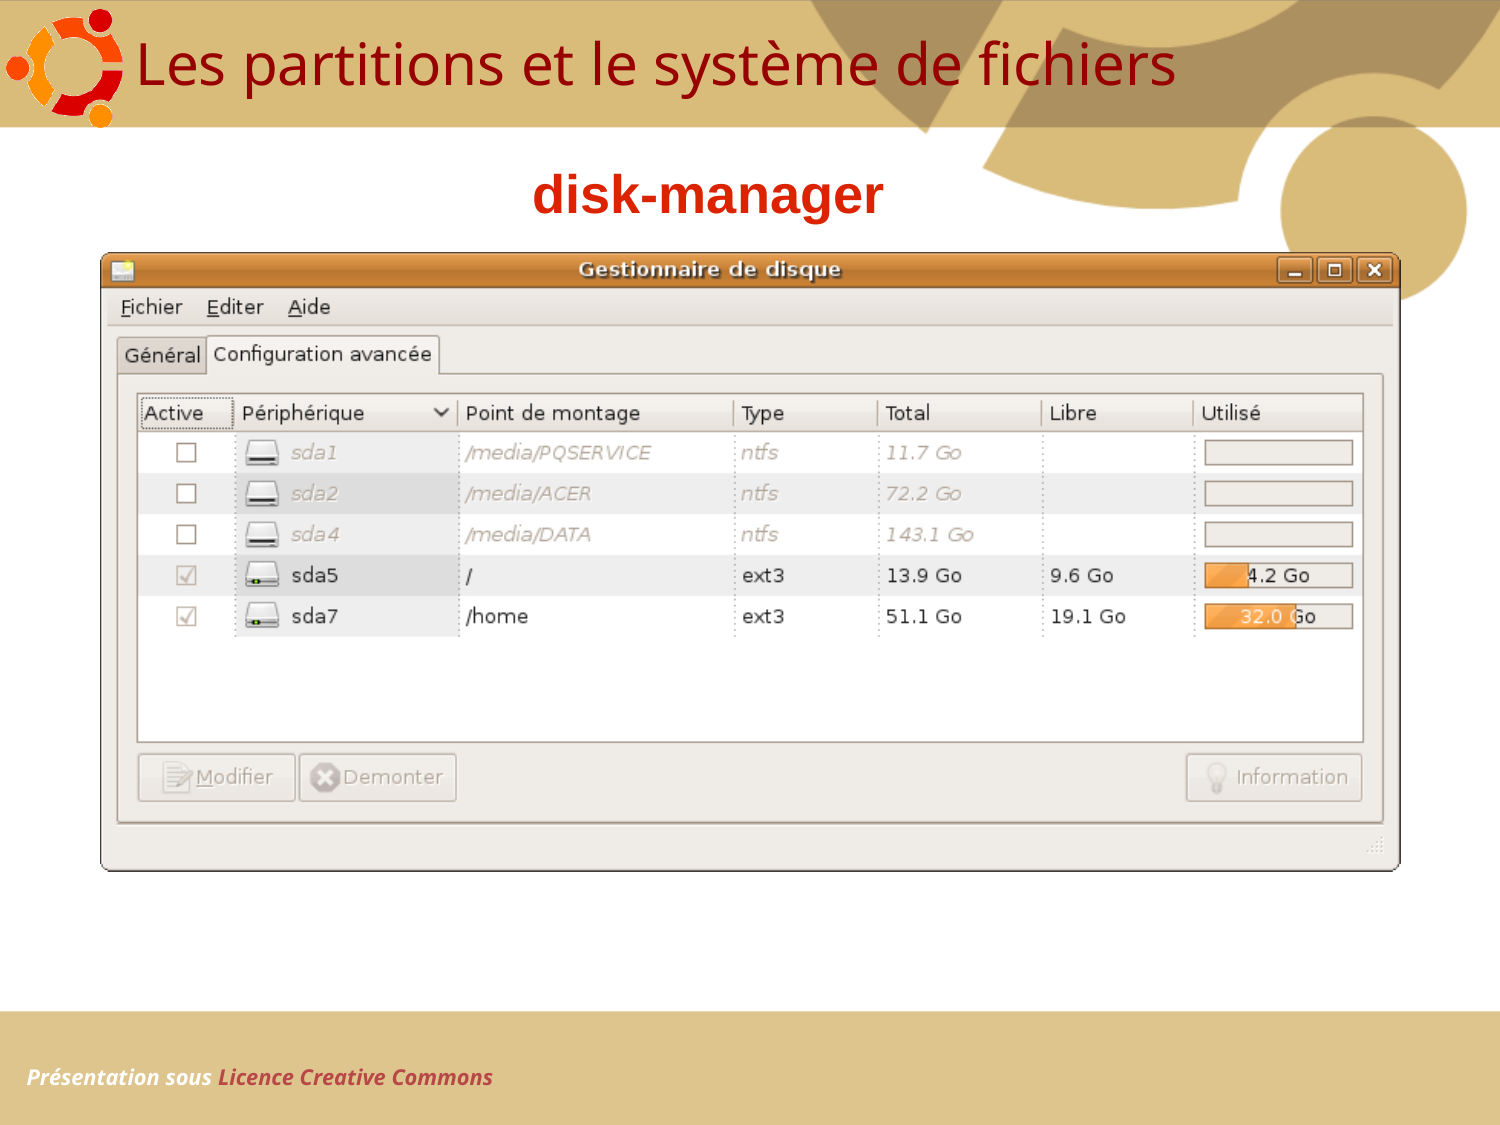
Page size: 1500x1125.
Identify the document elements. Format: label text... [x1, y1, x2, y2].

text_box disk-manager [118, 160, 1300, 237]
title Les partitions et le système de fichiers [135, 0, 1417, 177]
picture [0, 0, 1500, 872]
